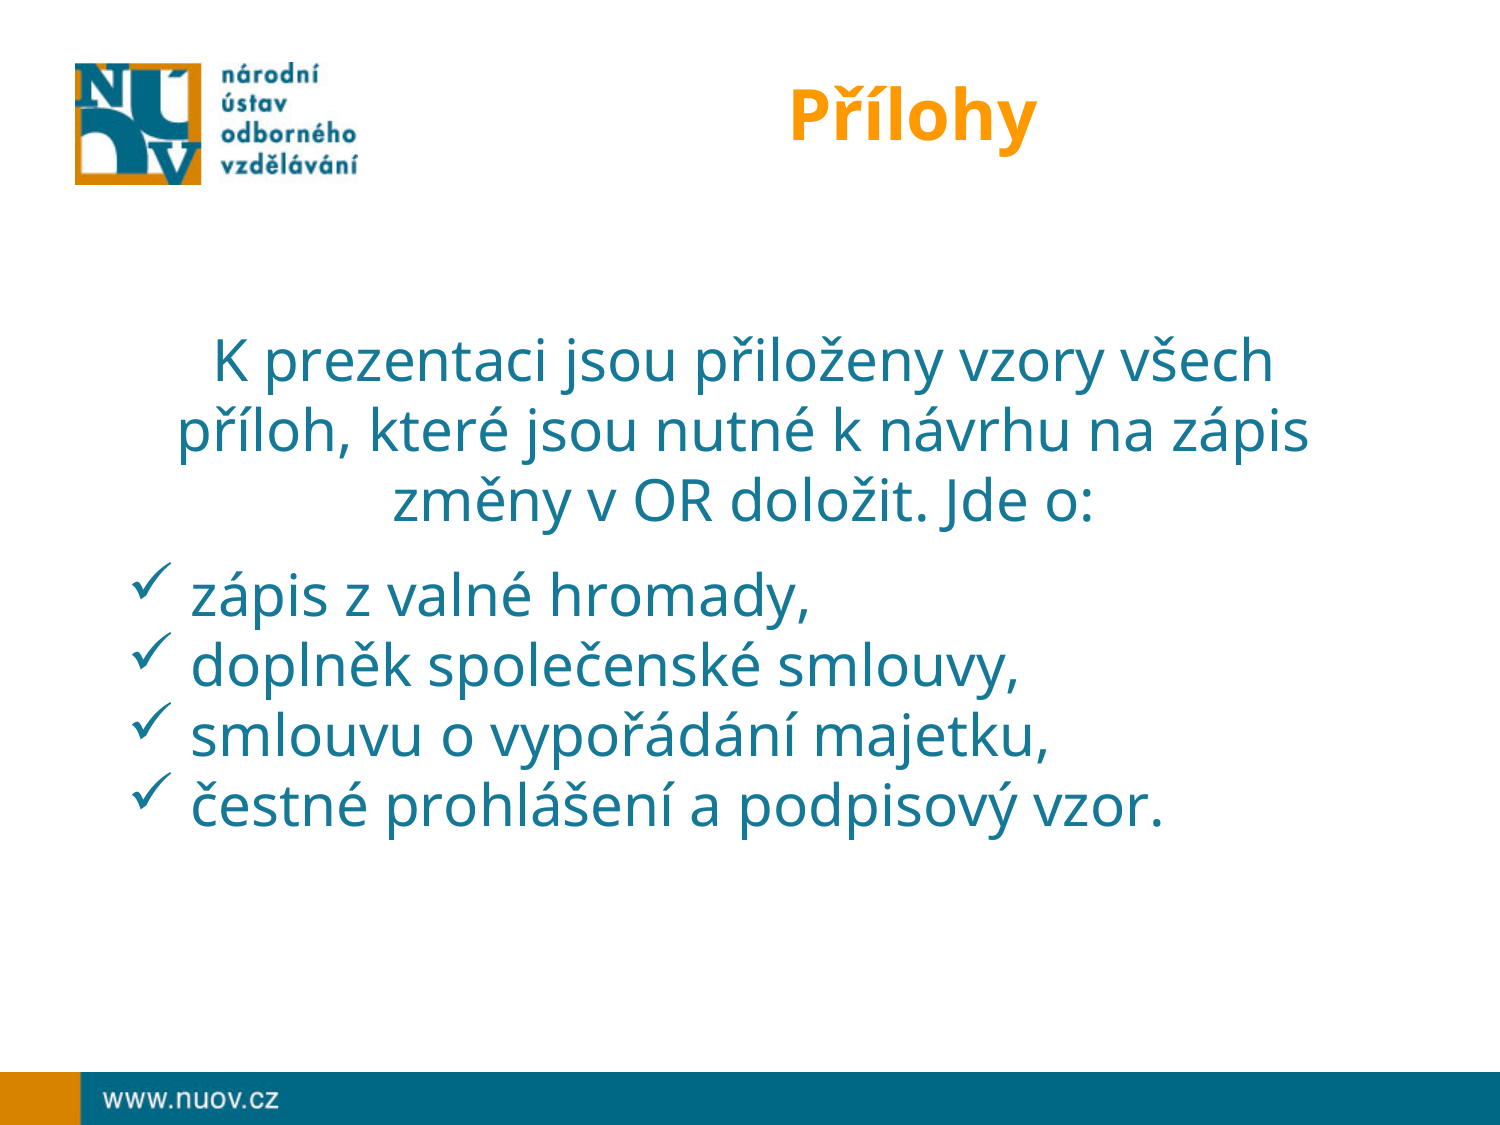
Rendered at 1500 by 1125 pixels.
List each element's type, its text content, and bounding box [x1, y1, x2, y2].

title Přílohy [399, 37, 1425, 188]
text_box [0, 1072, 1500, 1125]
text_box K prezentaci jsou přiloženy vzory všech příloh, které jsou nutné k návrhu na zápis změny v OR doložit. Jde o: zápis z valné hromady, doplněk společenské smlouvy, smlouvu o vypořádání majetku, čestné prohlášení a podpisový vzor. [112, 315, 1375, 846]
text_box [75, 62, 358, 185]
